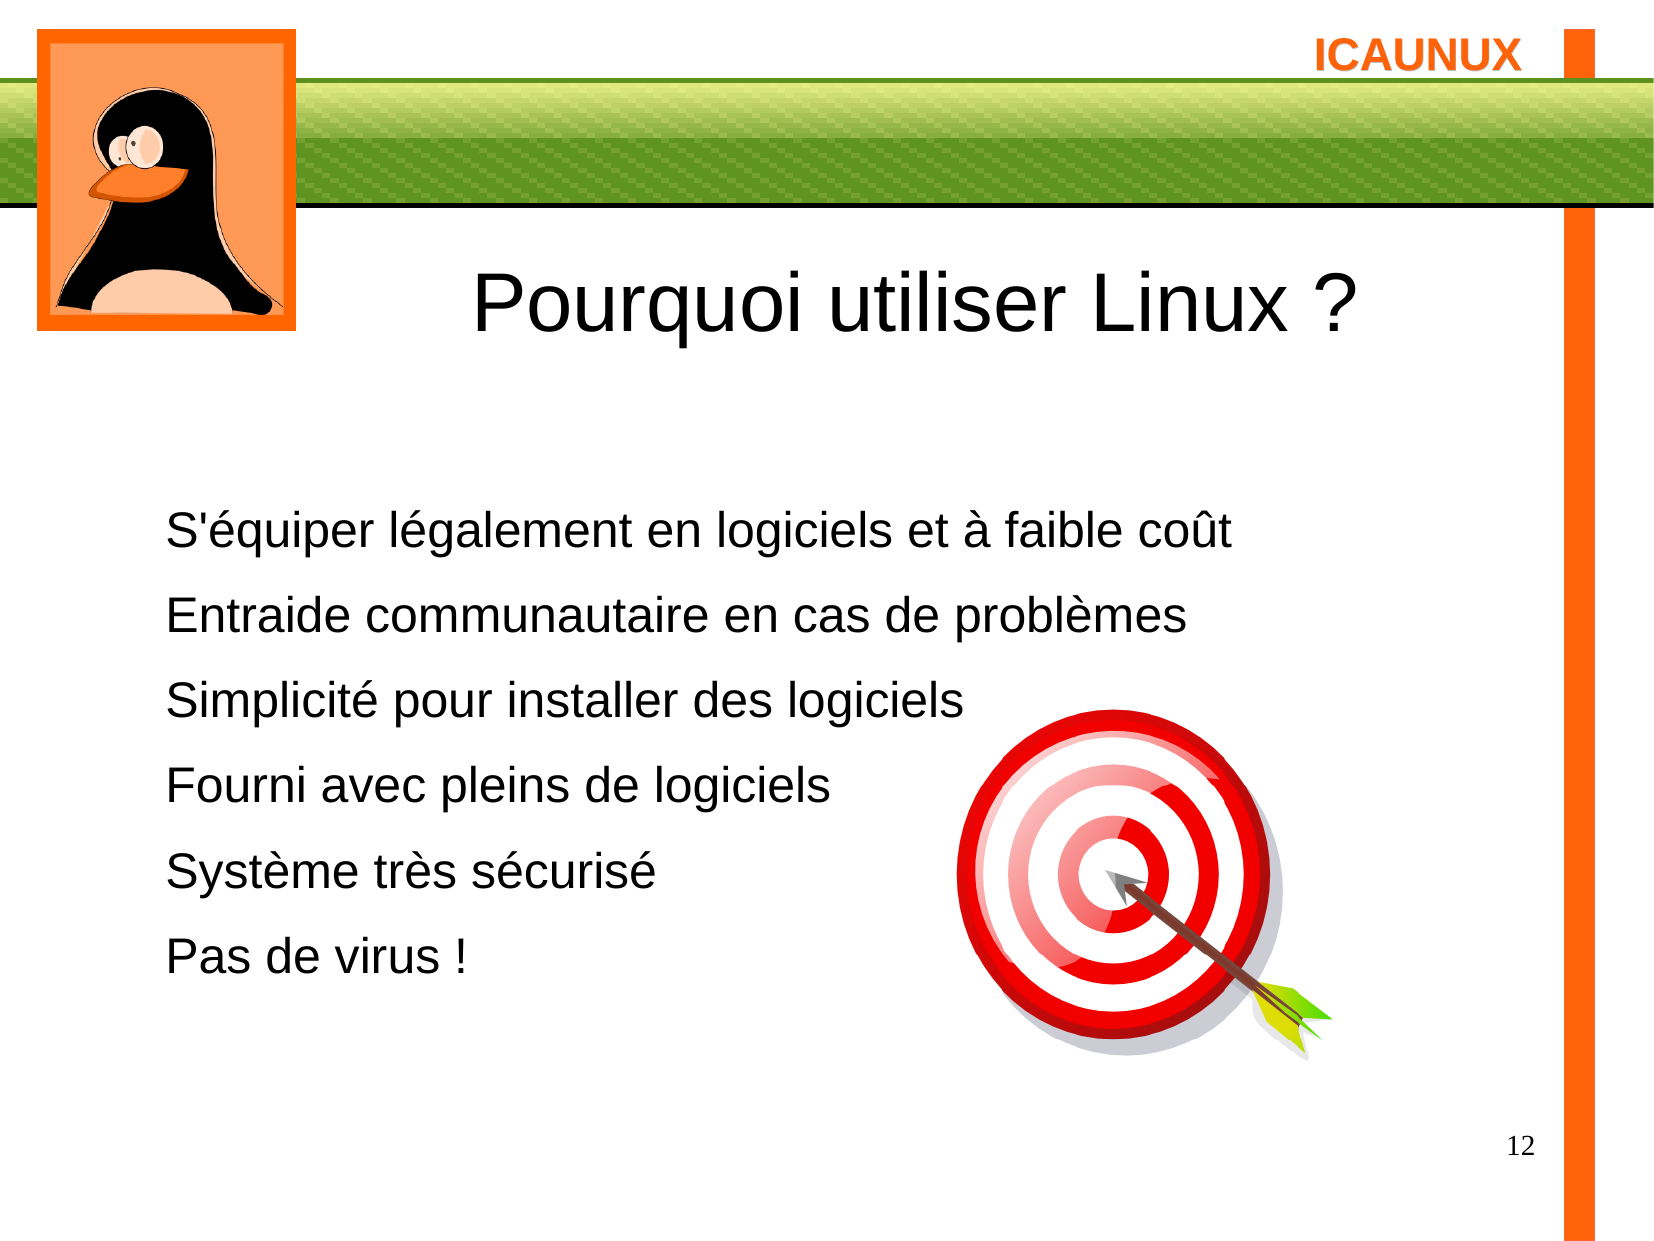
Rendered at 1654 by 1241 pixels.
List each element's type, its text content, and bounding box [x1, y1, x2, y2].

list S'équiper légalement en logiciels et à faible coût Entraide communautaire en cas de problèmes Simplicité pour installer des logiciels Fourni avec pleins de logiciels Système très sécurisé Pas de virus ! [147, 501, 1571, 1004]
picture [0, 29, 1654, 331]
title Pourquoi utiliser Linux ? [324, 236, 1506, 370]
picture [855, 531, 1447, 1124]
